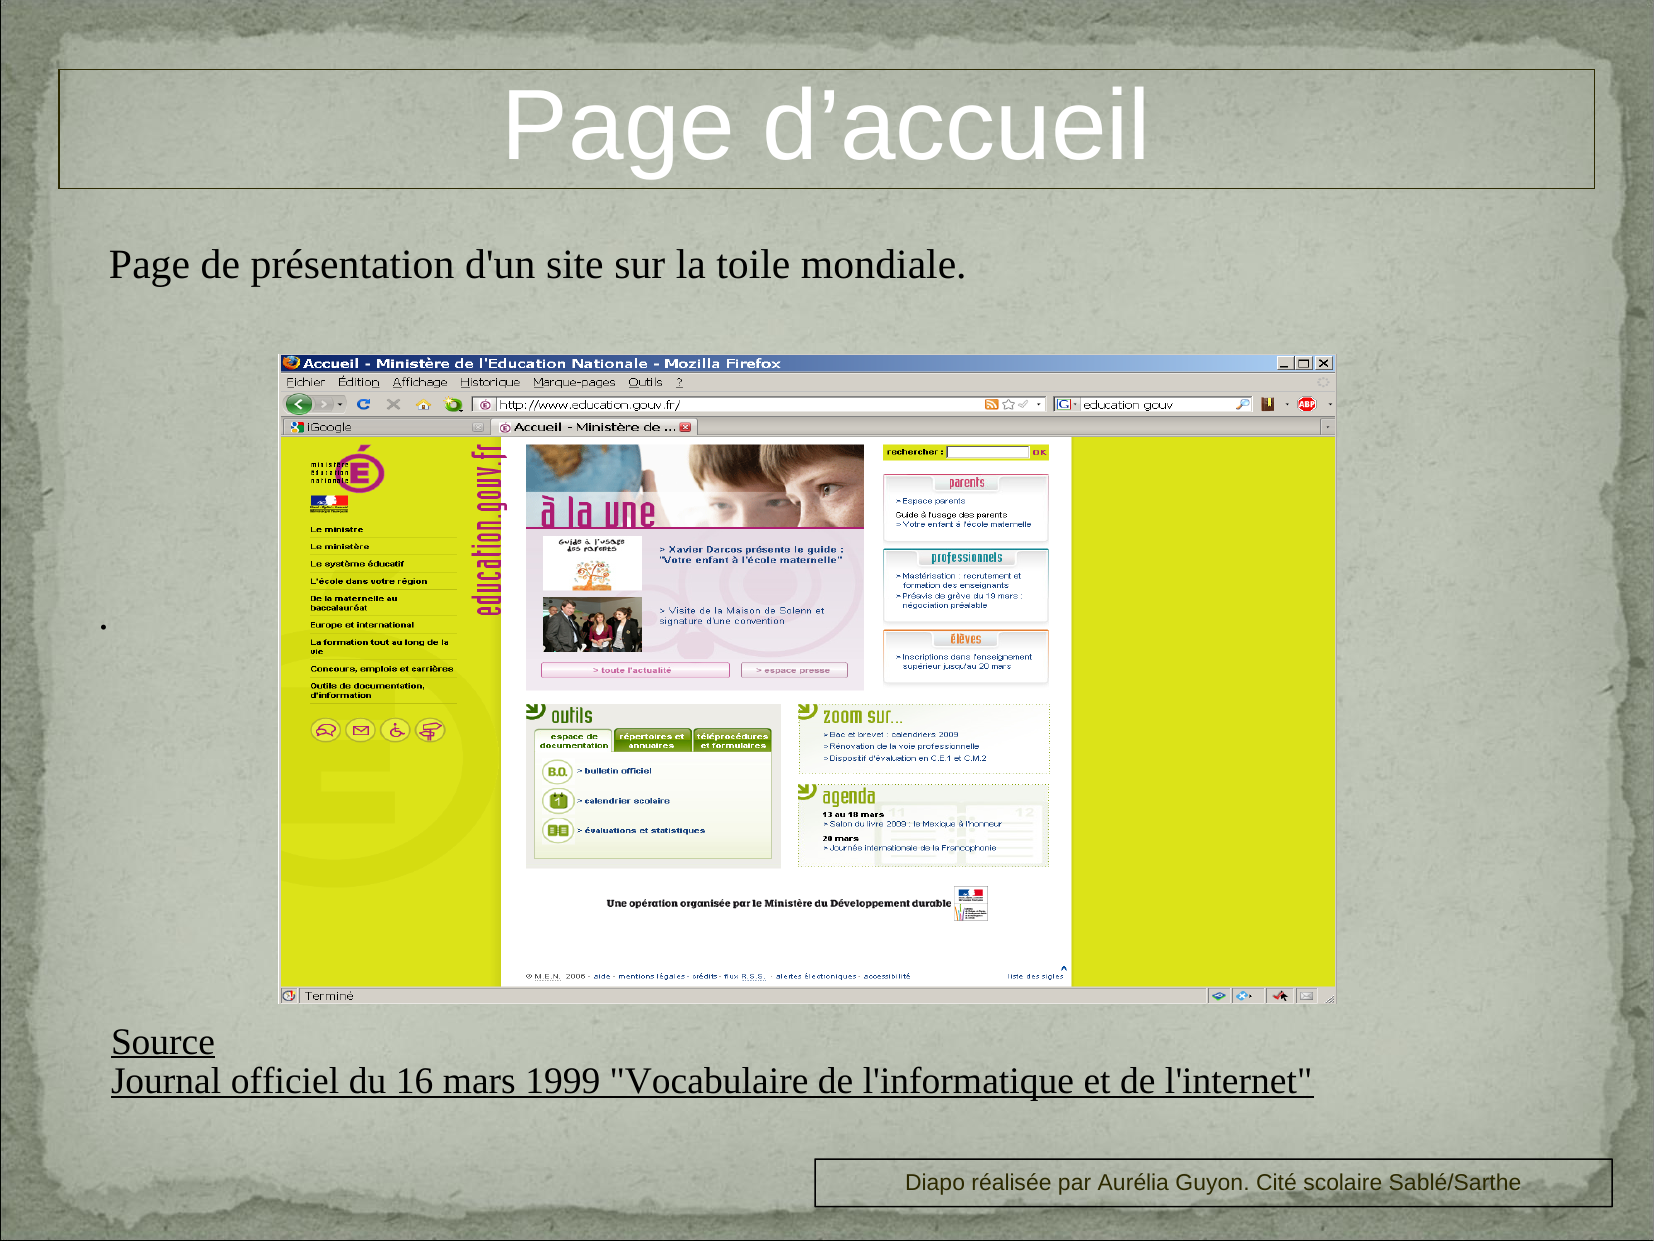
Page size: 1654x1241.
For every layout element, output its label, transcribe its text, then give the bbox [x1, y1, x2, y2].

text_box Diapo réalisée par Aurélia Guyon. Cité scolaire Sablé/Sarthe [815, 1159, 1613, 1207]
text_box Source Journal officiel du 16 mars 1999 "Vocabulaire de l'informatique et de l'internet" [96, 1032, 1598, 1122]
text_box Page de présentation d'un site sur la toile mondiale. . [83, 236, 1598, 1032]
text_box Page d’accueil [59, 69, 1595, 189]
picture [0, 0, 1654, 1241]
